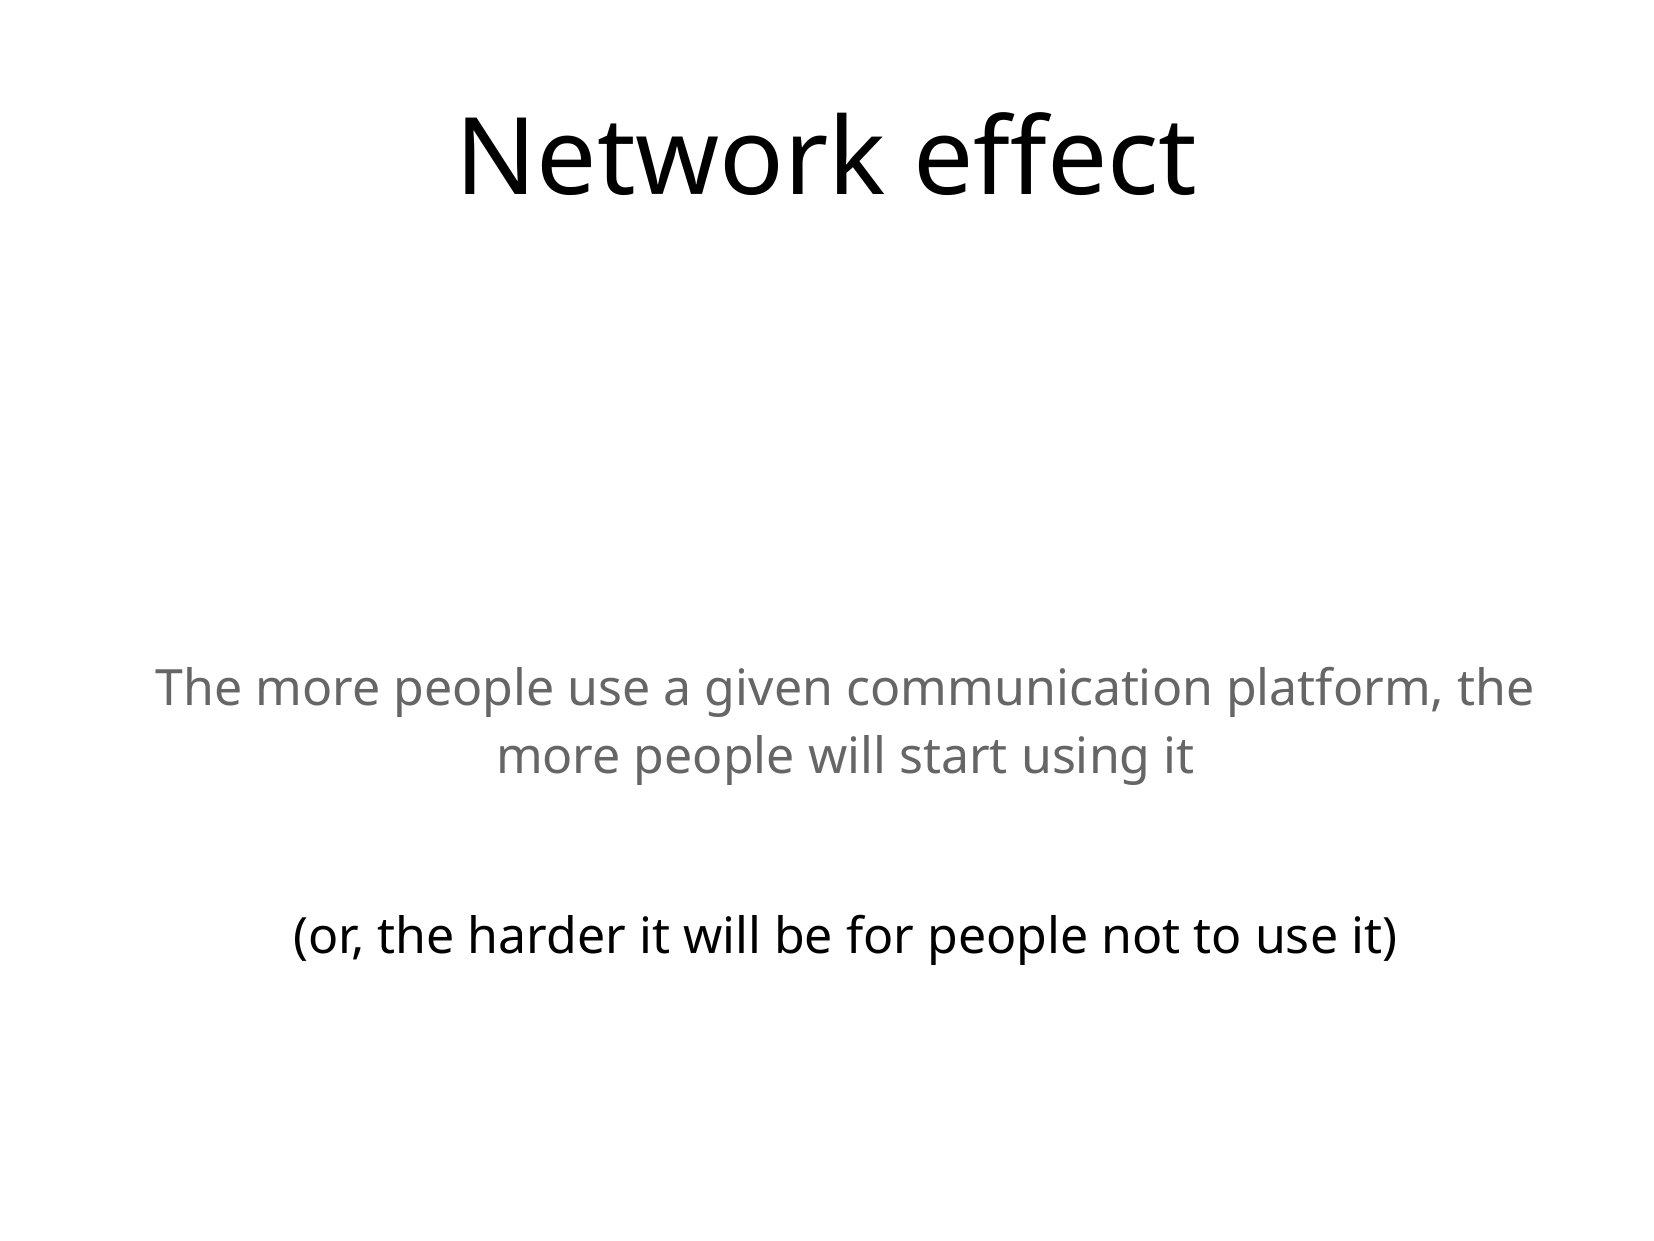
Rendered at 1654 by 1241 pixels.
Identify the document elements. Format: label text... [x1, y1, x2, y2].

list The more people use a given communication platform, the more people will start using it (or, the harder it will be for people not to use it) [82, 290, 1538, 1010]
title Network effect [82, 49, 1571, 257]
